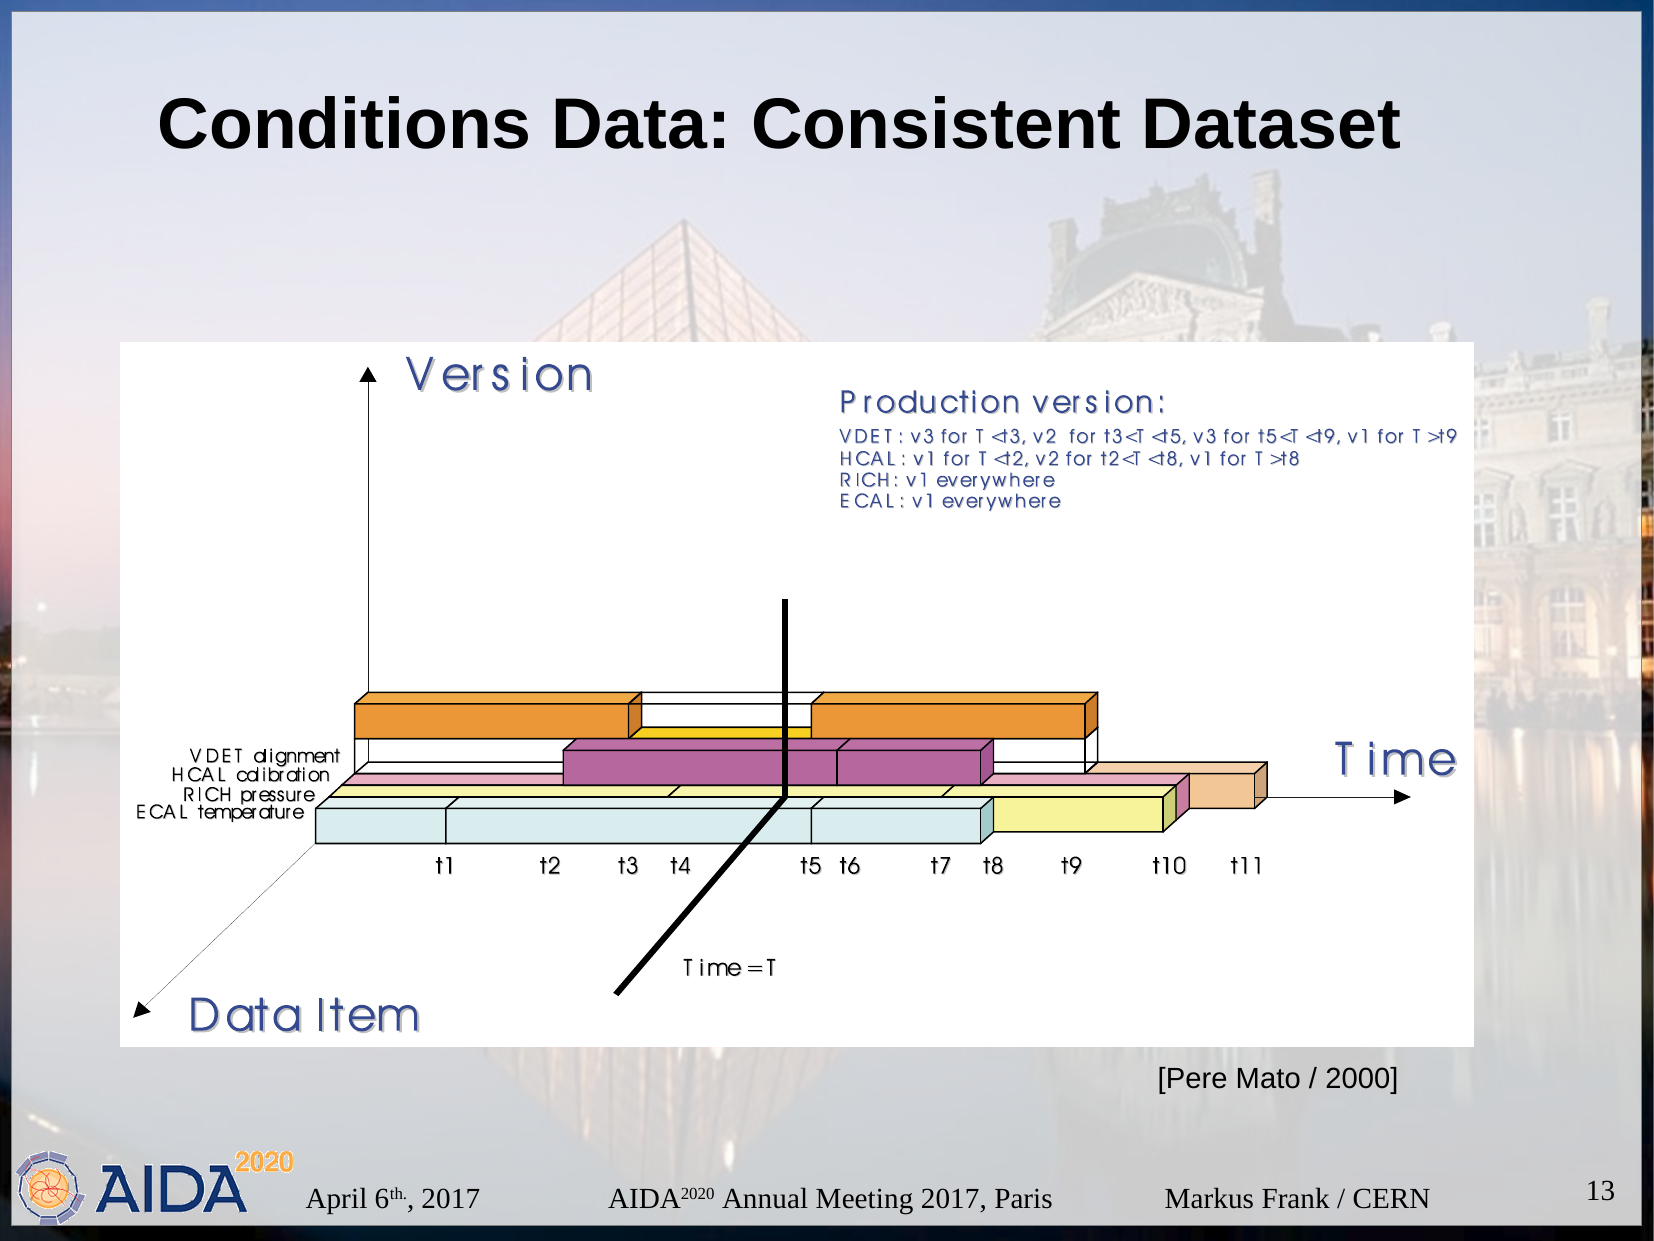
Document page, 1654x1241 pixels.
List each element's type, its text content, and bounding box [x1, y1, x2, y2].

title Conditions Data: Consistent Dataset [82, 19, 1536, 227]
text_box [Pere Mato / 2000] [1142, 1054, 1414, 1103]
picture [0, 0, 1654, 1241]
